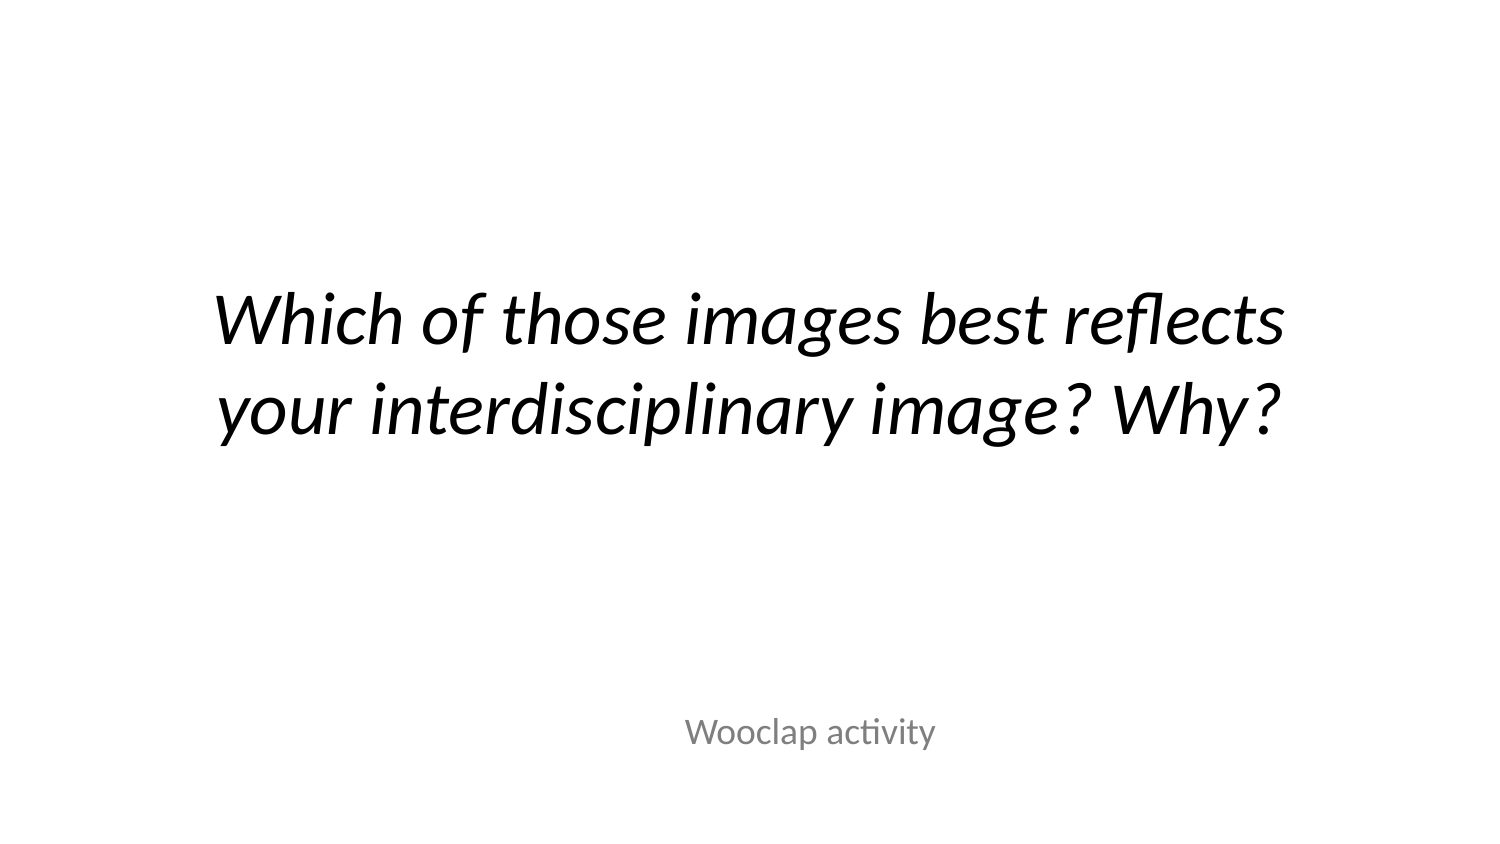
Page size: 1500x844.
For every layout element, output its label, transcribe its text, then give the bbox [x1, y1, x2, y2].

text_box Which of those images best reflects your interdisciplinary image? Why? [167, 262, 1333, 457]
text_box Wooclap activity [669, 699, 1420, 761]
